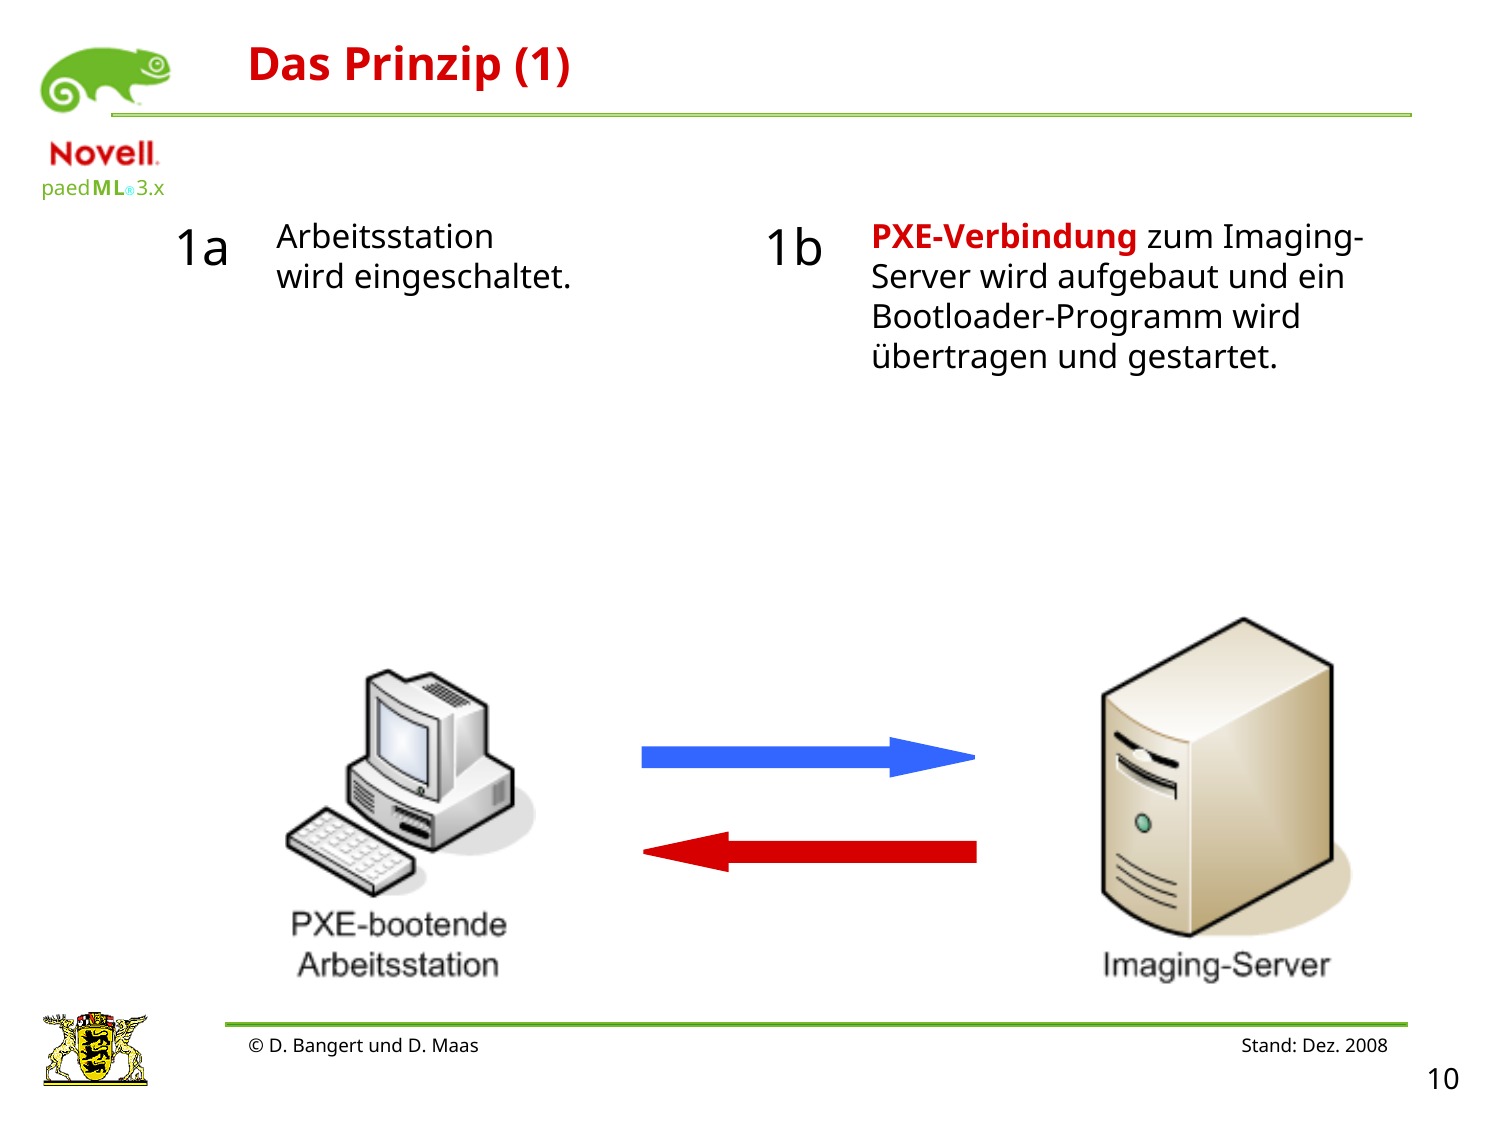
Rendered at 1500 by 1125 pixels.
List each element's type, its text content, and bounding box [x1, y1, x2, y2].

title Das Prinzip (1) [232, 12, 1388, 113]
picture [26, 30, 184, 188]
picture [1100, 616, 1353, 988]
picture [41, 1011, 148, 1088]
text_box 1a [159, 207, 251, 284]
picture [285, 668, 536, 988]
text_box [643, 739, 975, 775]
text_box 1b [749, 207, 857, 284]
text_box Arbeitsstation wird eingeschaltet. [261, 207, 713, 304]
text_box [643, 834, 975, 870]
text_box PXE-Verbindung zum Imaging-Server wird aufgebaut und ein Bootloader-Programm wird übertragen und gestartet. [856, 207, 1388, 384]
